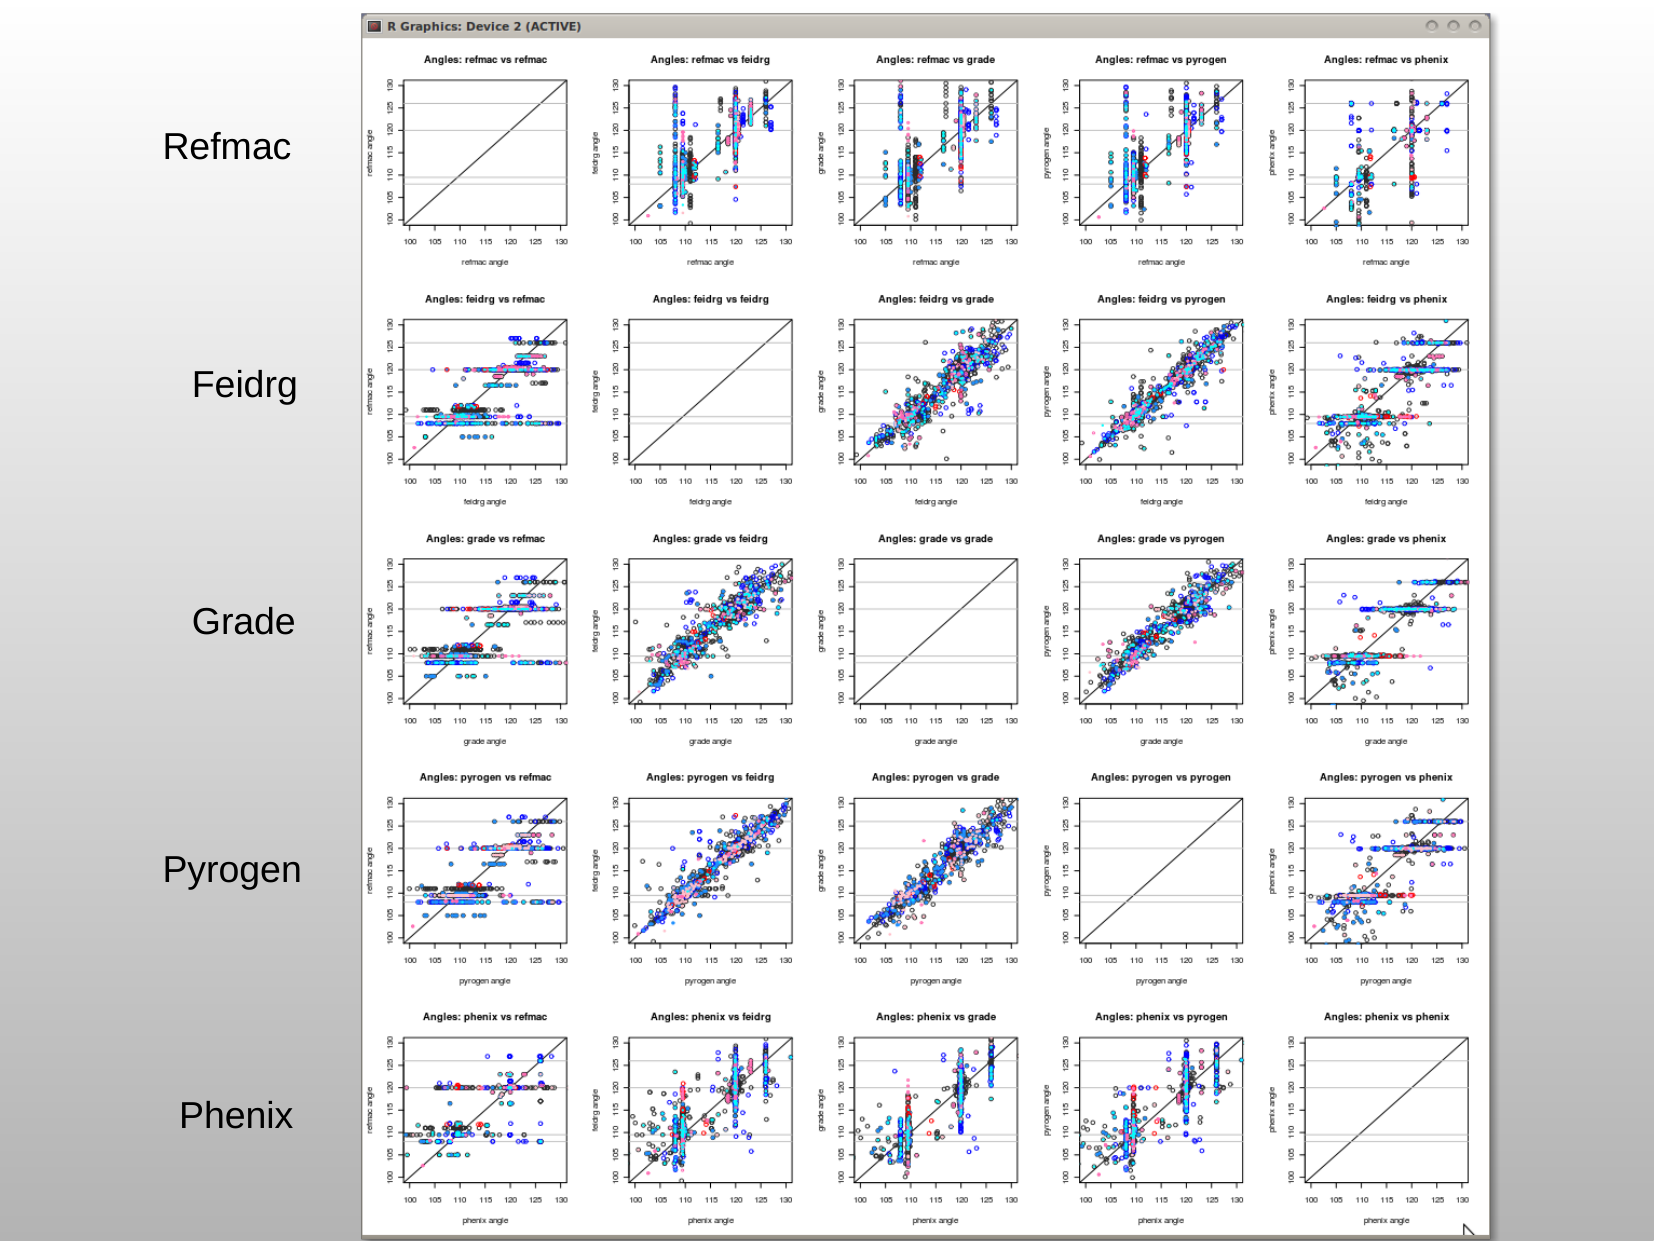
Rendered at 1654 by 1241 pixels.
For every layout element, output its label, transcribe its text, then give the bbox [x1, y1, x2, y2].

text_box Refmac [147, 118, 325, 175]
text_box Pyrogen [147, 840, 325, 898]
text_box Feidrg [177, 356, 325, 414]
picture [356, 8, 1500, 1241]
text_box Grade [177, 592, 325, 650]
text_box Phenix [164, 1087, 312, 1145]
